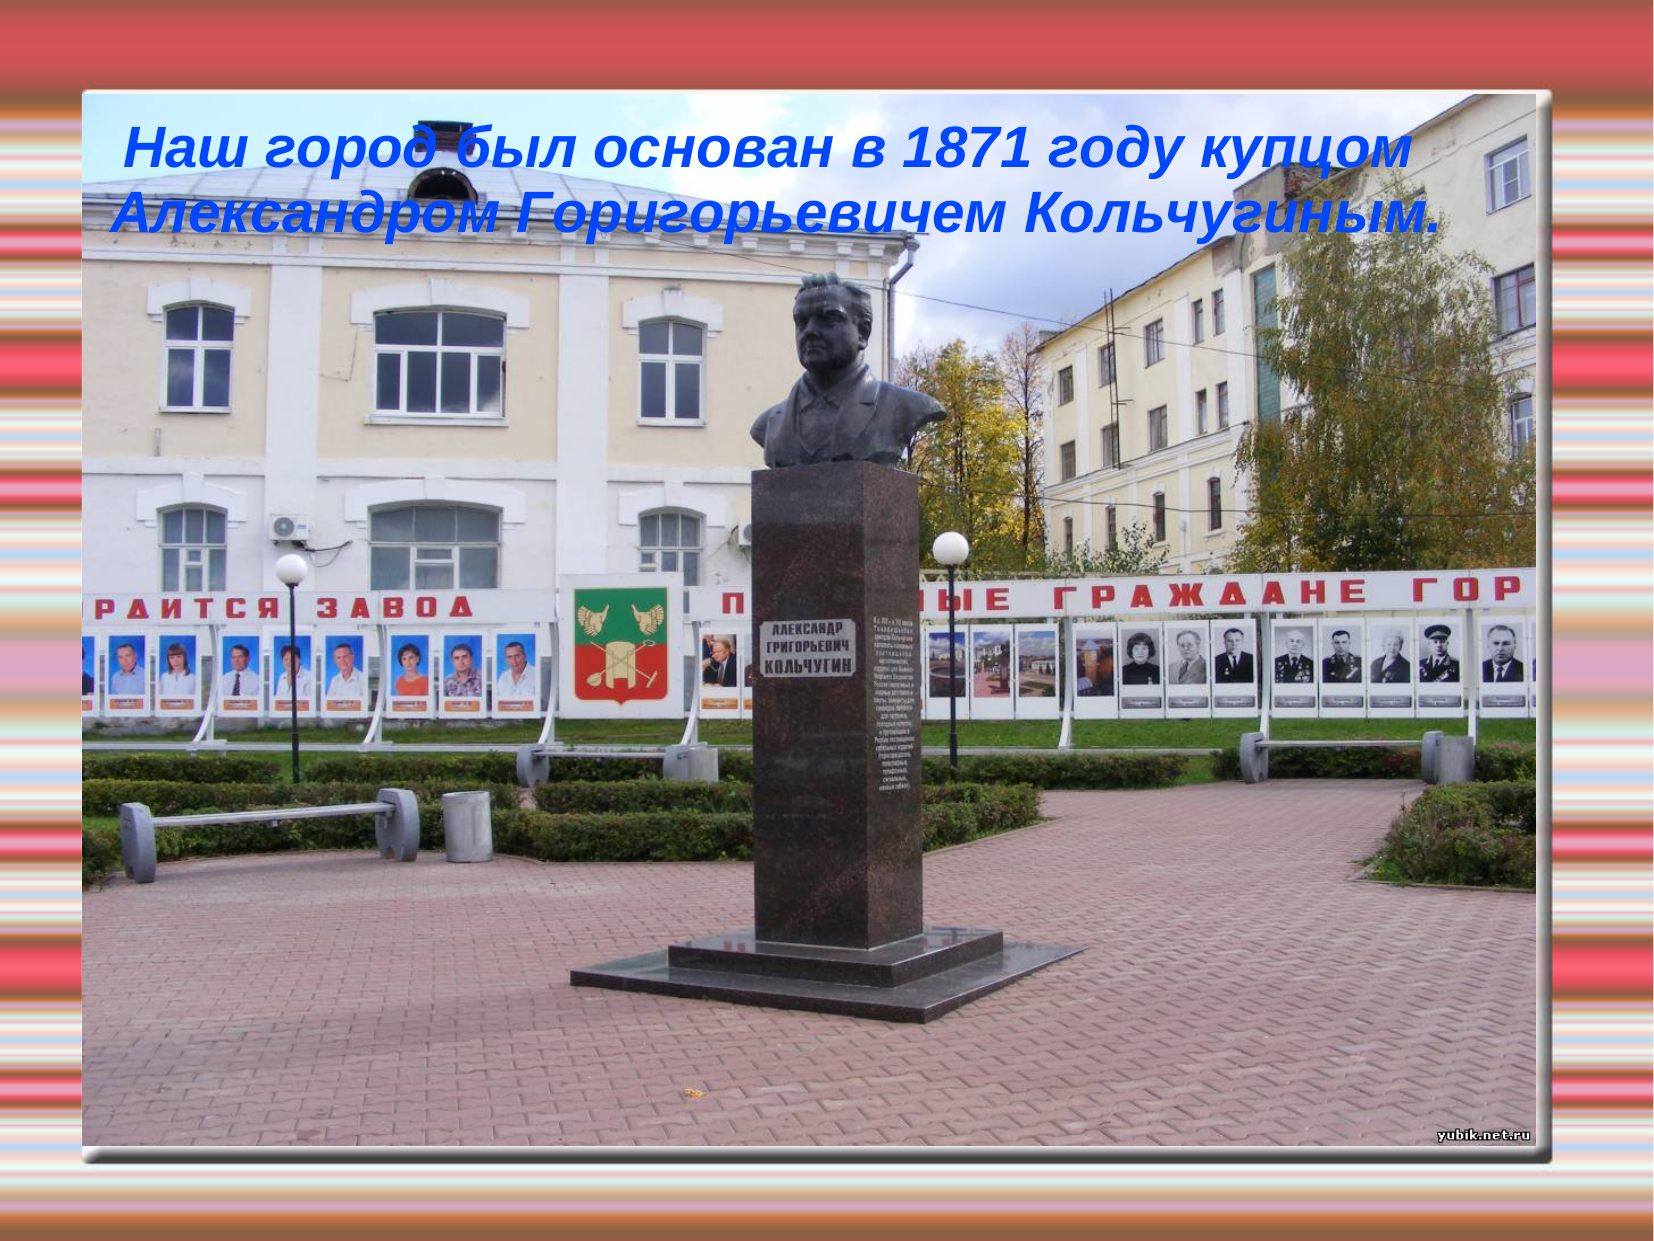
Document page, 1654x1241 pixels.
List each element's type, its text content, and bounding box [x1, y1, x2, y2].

title Наш город был основан в 1871 году купцом Александром Горигорьевичем Кольчугиным. [70, 76, 1483, 284]
picture [0, 0, 1654, 1241]
